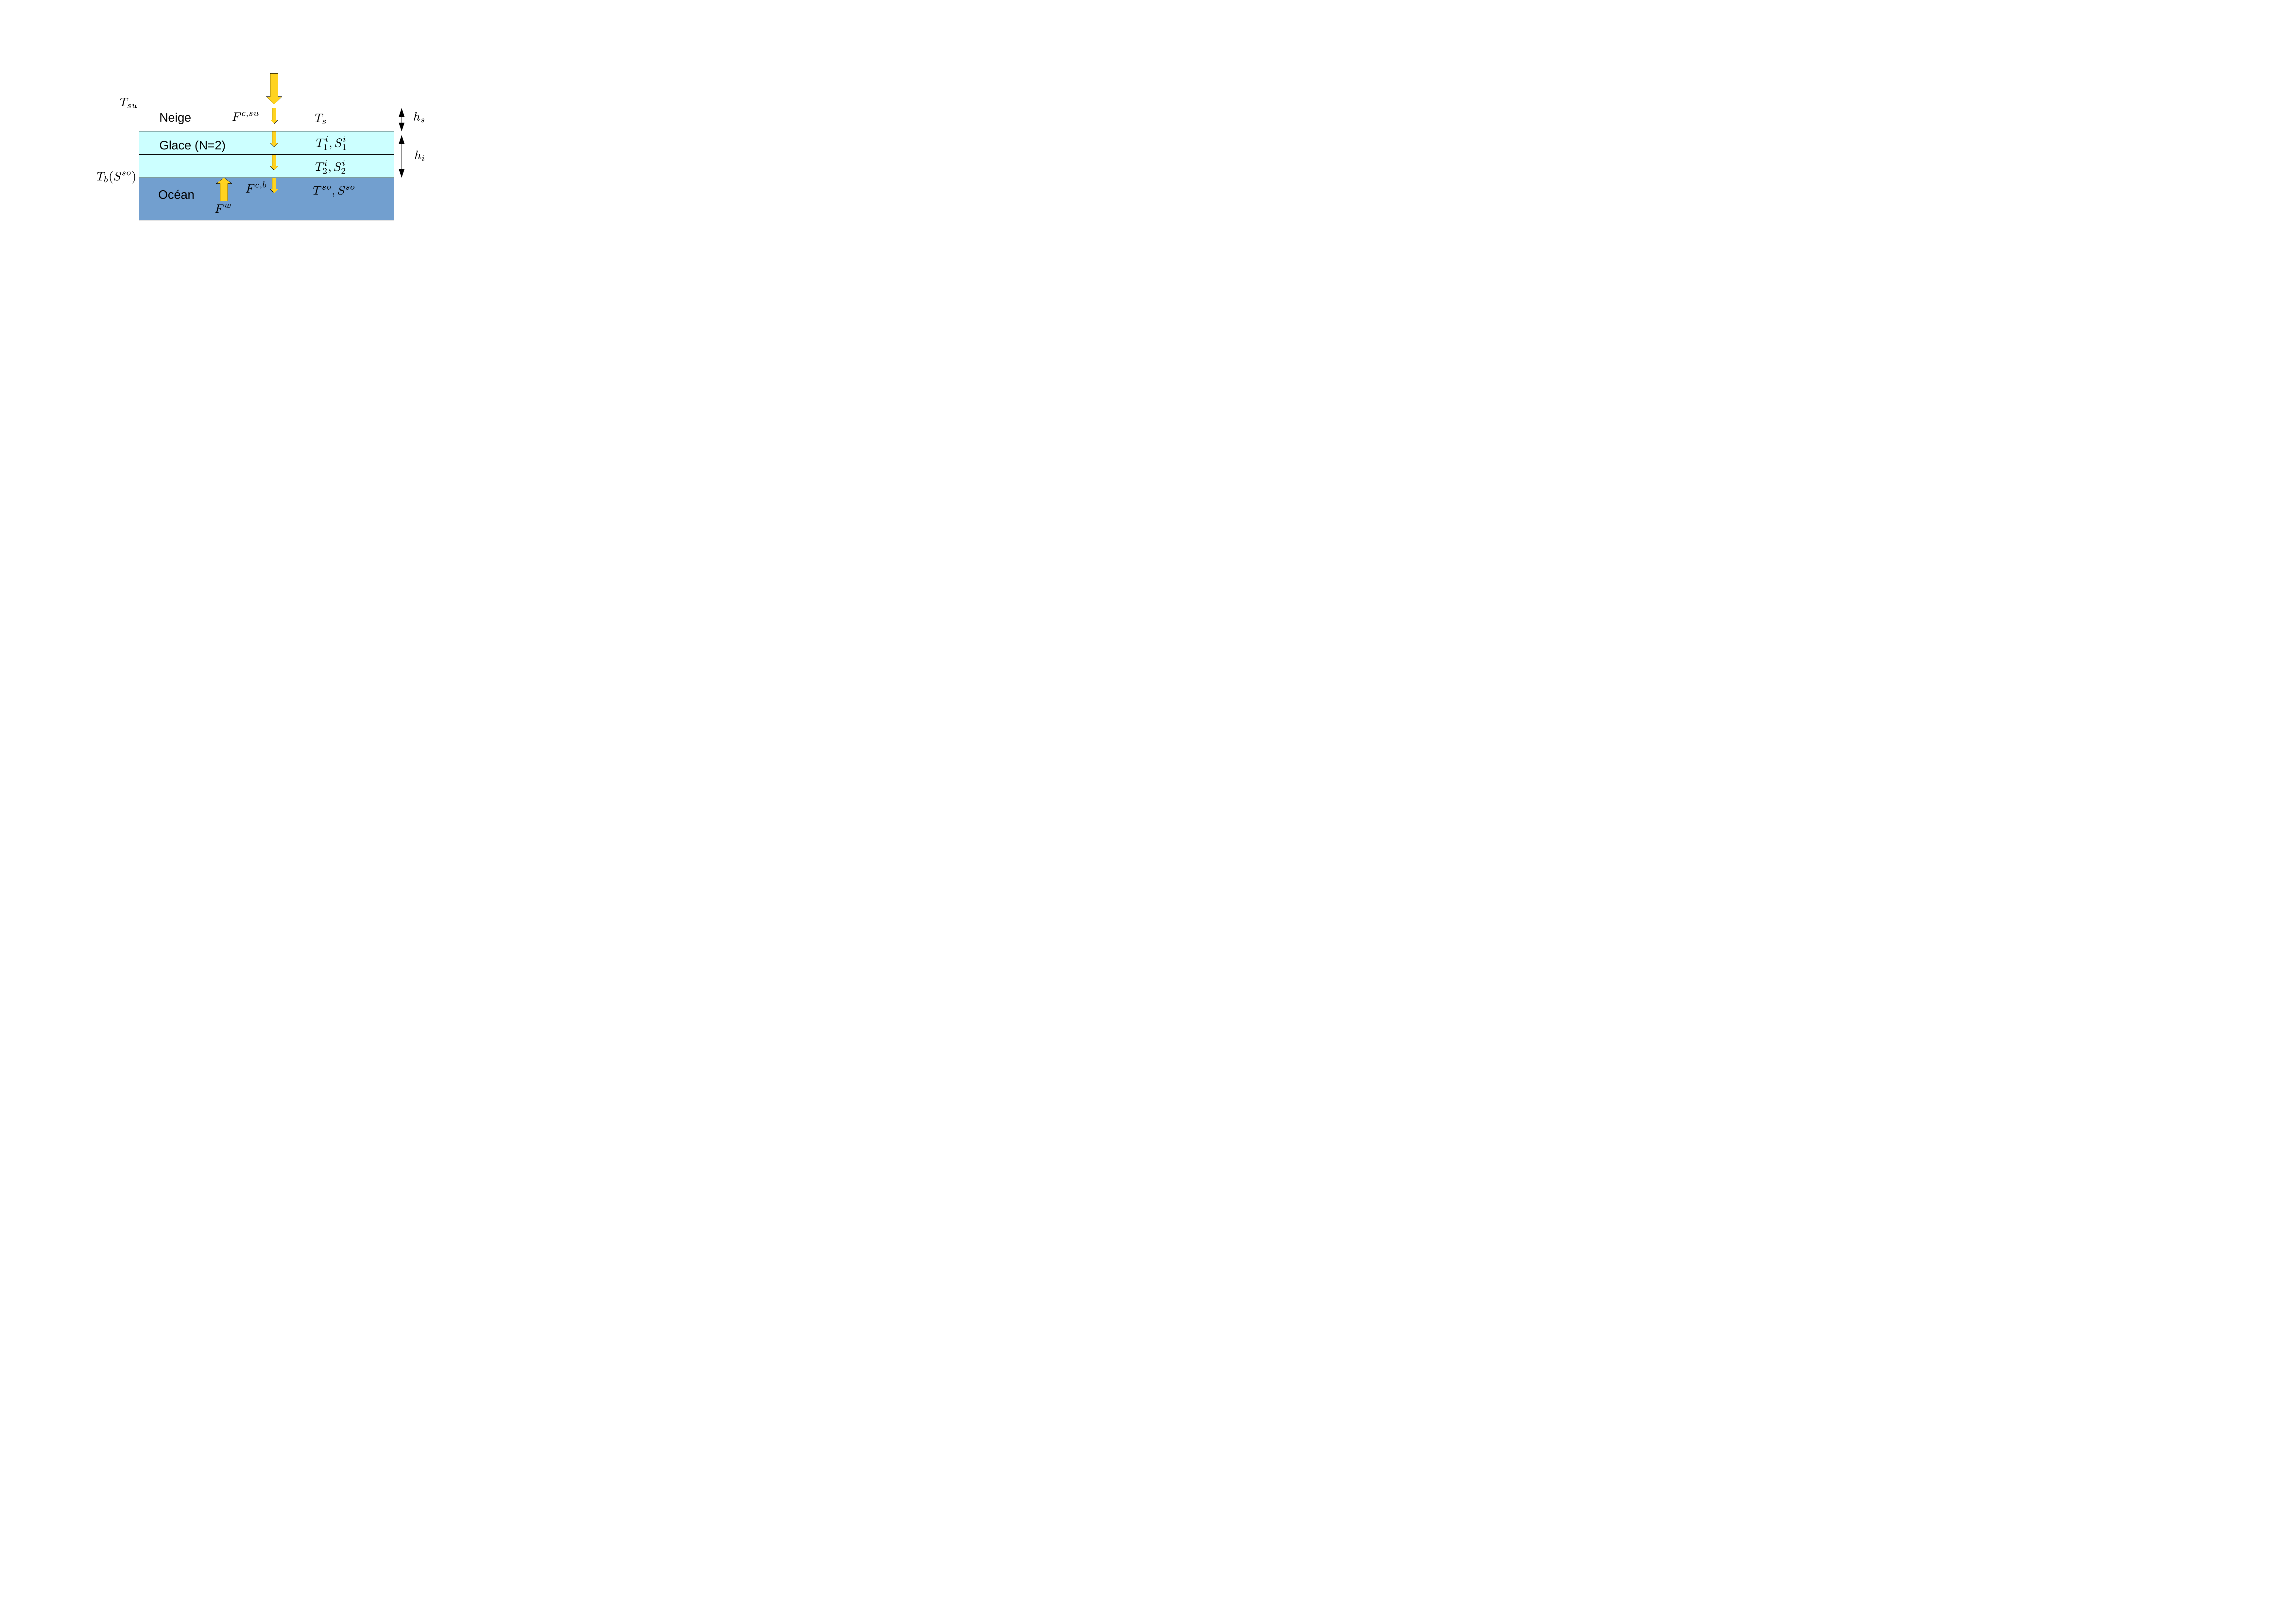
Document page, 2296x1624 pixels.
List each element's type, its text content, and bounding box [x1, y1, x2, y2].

text_box [414, 150, 425, 161]
text_box [413, 112, 425, 123]
text_box [139, 108, 394, 220]
text_box [96, 171, 137, 183]
text_box Neige [154, 108, 244, 127]
text_box [120, 98, 137, 108]
text_box [266, 73, 282, 104]
text_box Glace (N=2) [154, 136, 244, 155]
text_box Océan [153, 185, 243, 204]
